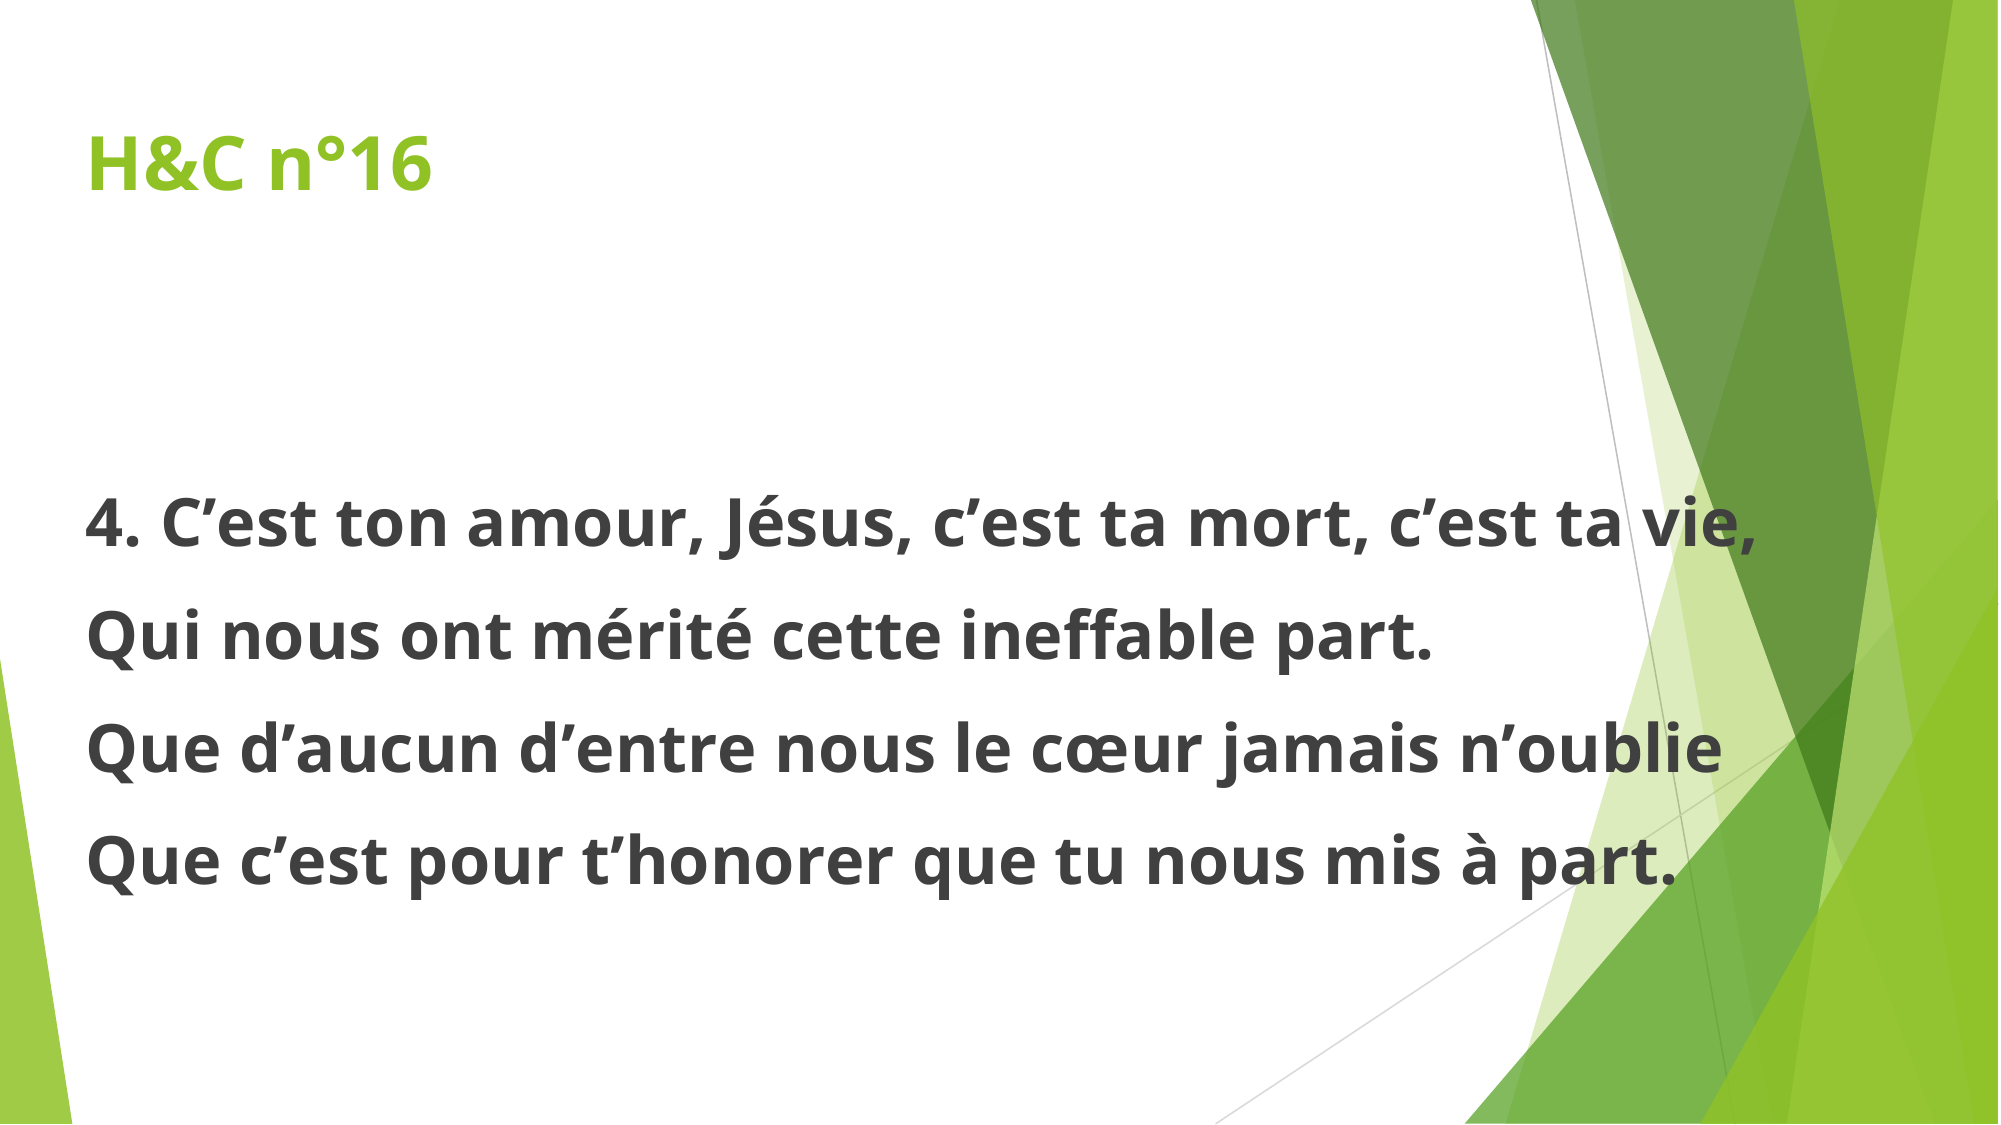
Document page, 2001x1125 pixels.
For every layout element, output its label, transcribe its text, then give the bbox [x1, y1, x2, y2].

text_box H&C n°16 [70, 107, 520, 213]
text_box 4. C’est ton amour, Jésus, c’est ta mort, c’est ta vie, Qui nous ont mérité cette ineffable part. Que d’aucun d’entre nous le cœur jamais n’oublie Que c’est pour t’honorer que tu nous mis à part. [70, 460, 1973, 1075]
